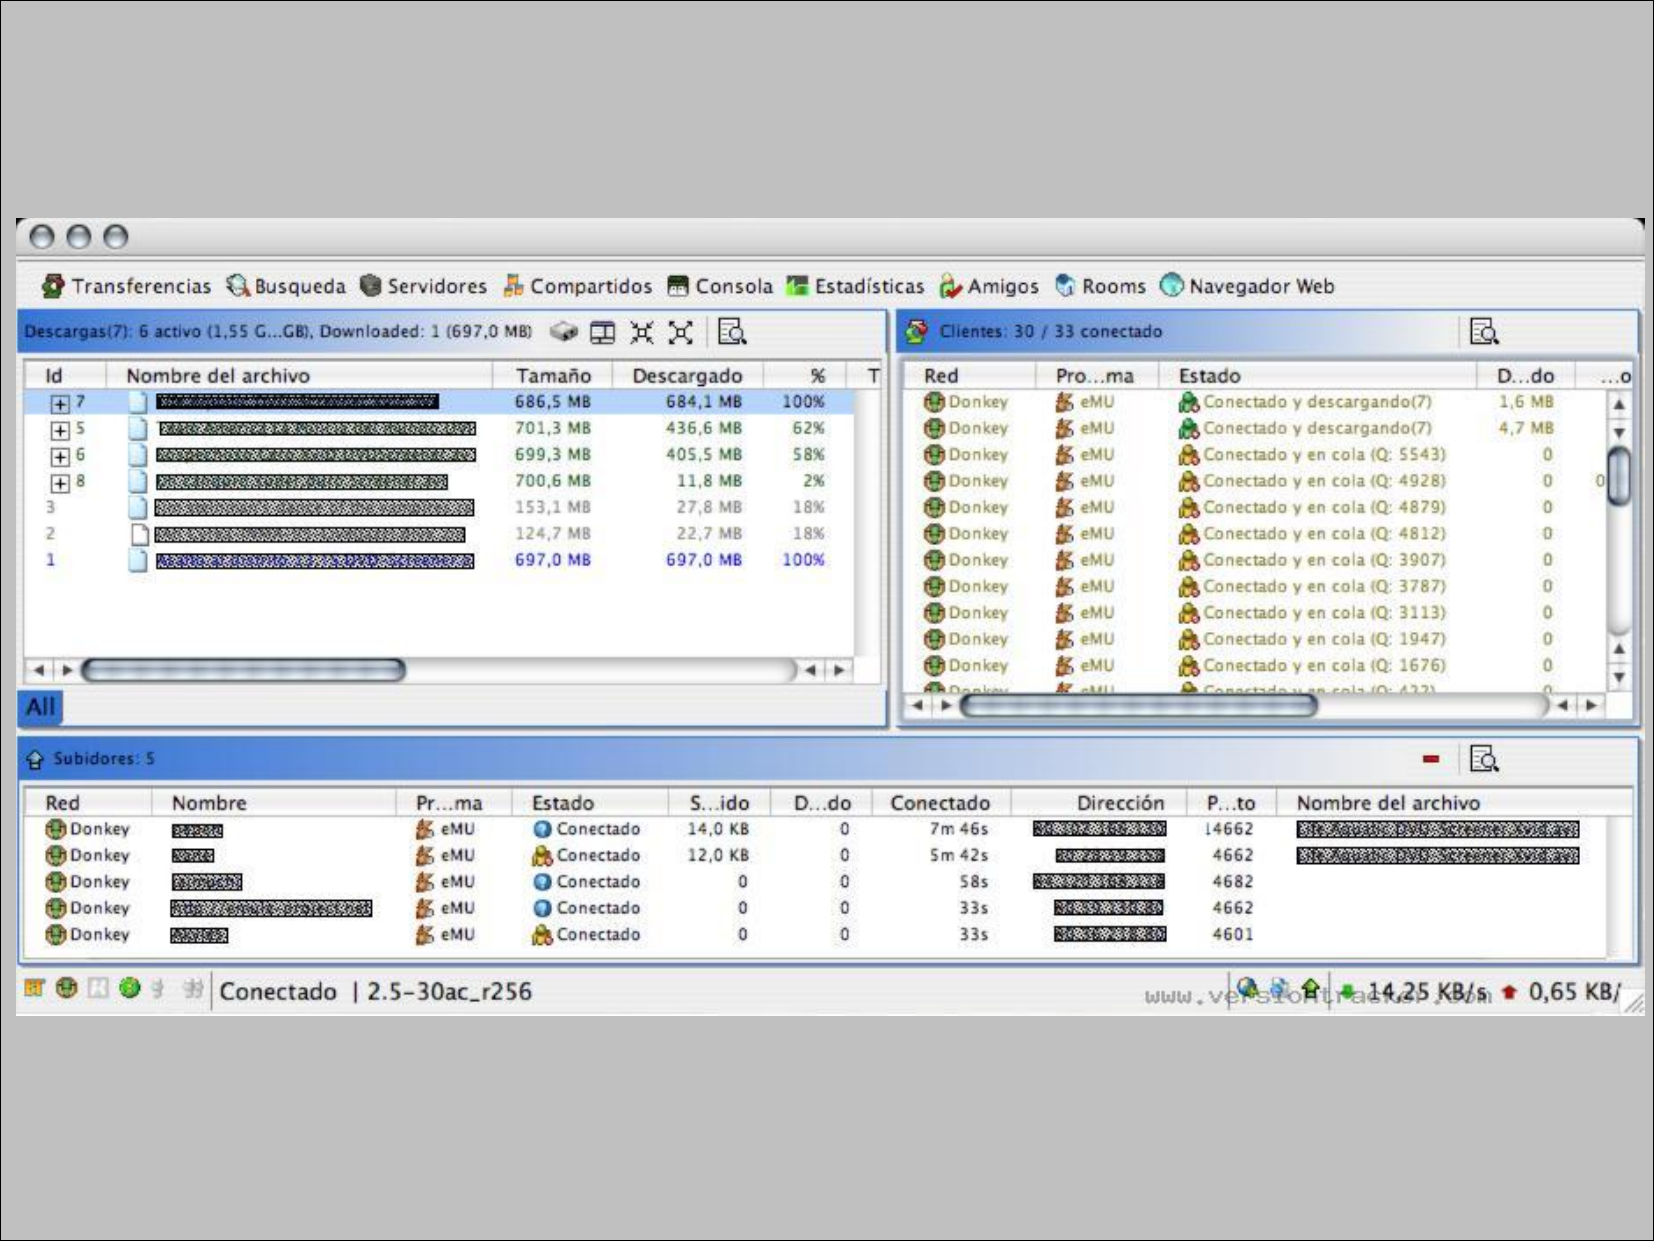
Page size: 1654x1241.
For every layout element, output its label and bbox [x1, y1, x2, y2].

picture [16, 218, 1645, 1016]
text_box [0, 0, 1654, 1241]
